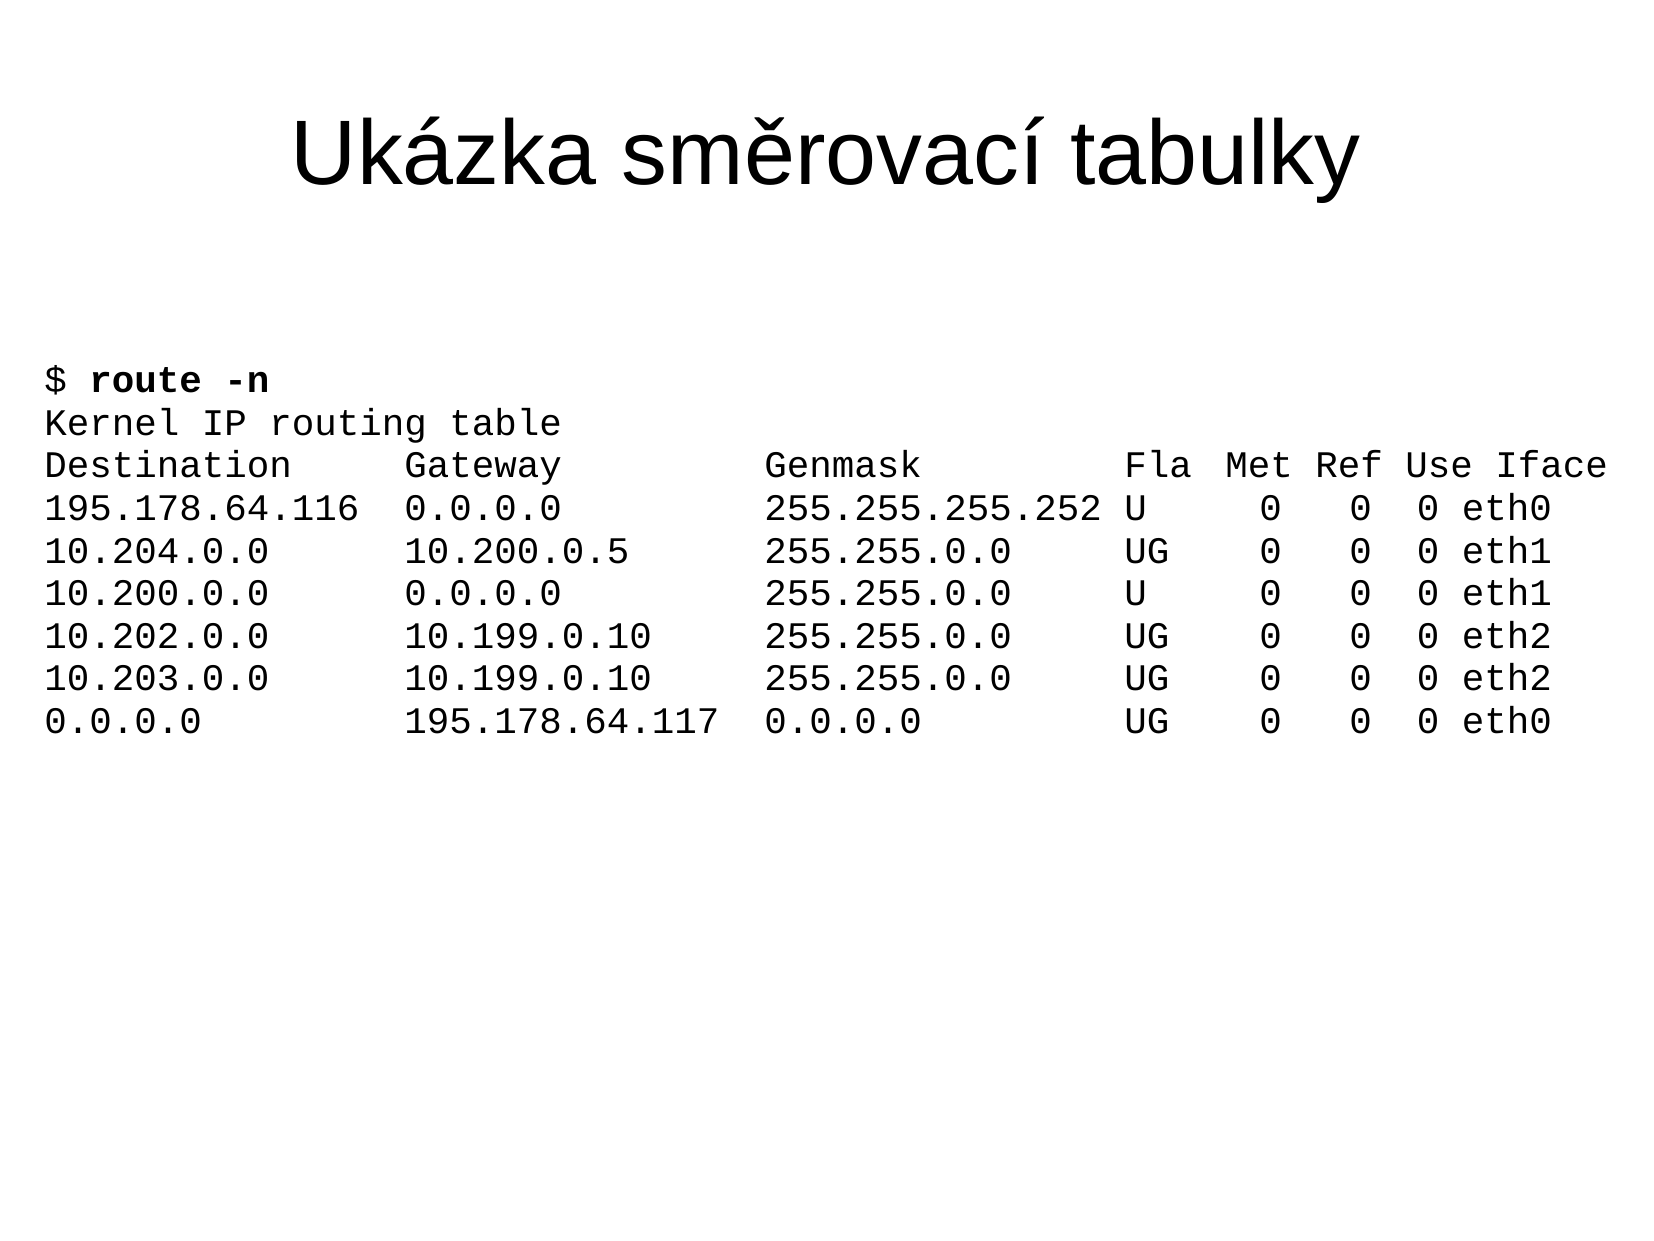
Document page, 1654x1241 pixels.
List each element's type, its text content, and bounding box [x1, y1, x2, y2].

title Ukázka směrovací tabulky [82, 49, 1571, 257]
text_box $ route -n Kernel IP routing table Destination Gateway Genmask Fla Met Ref Use Iface 195.178.64.116 0.0.0.0 255.255.255.252 U 0 0 0 eth0 10.204.0.0 10.200.0.5 255.255.0.0 UG 0 0 0 eth1 10.200.0.0 0.0.0.0 255.255.0.0 U 0 0 0 eth1 10.202.0.0 10.199.0.10 255.255.0.0 UG 0 0 0 eth2 10.203.0.0 10.199.0.10 255.255.0.0 UG 0 0 0 eth2 0.0.0.0 195.178.64.117 0.0.0.0 UG 0 0 0 eth0 [29, 354, 1625, 886]
